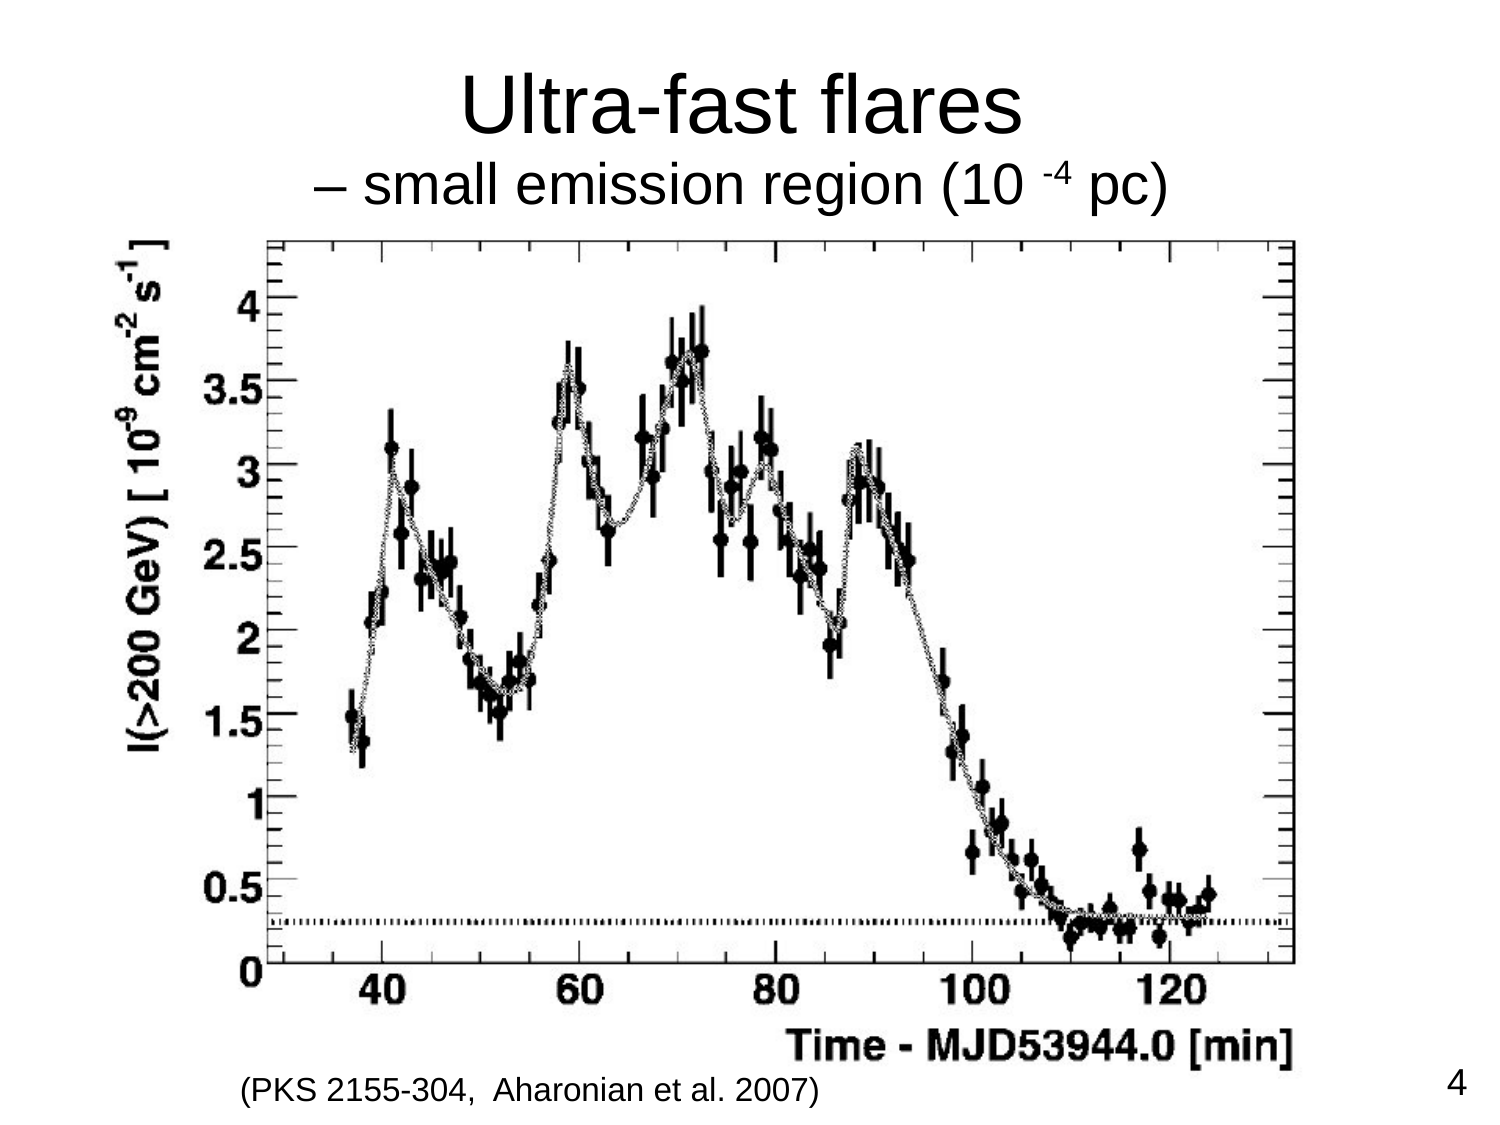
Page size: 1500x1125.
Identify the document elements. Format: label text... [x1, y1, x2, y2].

picture [112, 214, 1313, 1082]
text_box (PKS 2155-304, Aharonian et al. 2007) [225, 1063, 836, 1116]
text_box <number> [1356, 1054, 1500, 1125]
text_box Ultra-fast flares – small emission region (10 -4 pc) [300, 51, 1186, 227]
